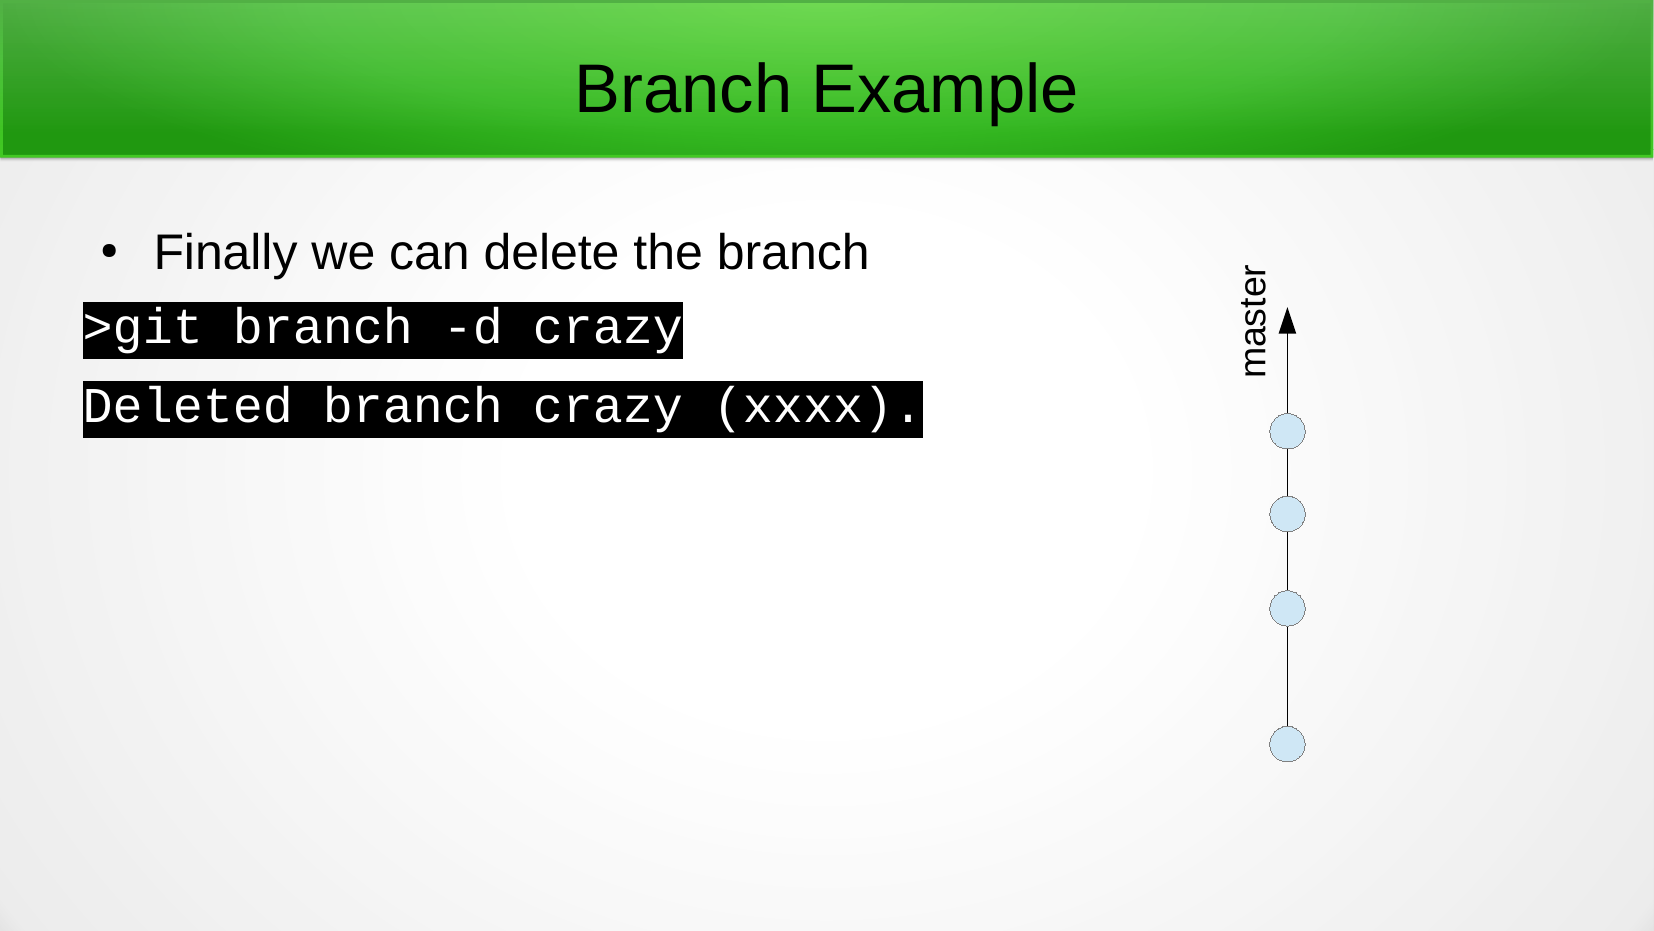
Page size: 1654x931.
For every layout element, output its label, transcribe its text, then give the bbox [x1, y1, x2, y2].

text_box [1269, 413, 1306, 449]
text_box [1269, 590, 1306, 627]
text_box [1269, 726, 1306, 762]
text_box master [1223, 204, 1281, 394]
title Branch Example [82, 35, 1571, 142]
list Finally we can delete the branch >git branch -d crazy Deleted branch crazy (xxxx). [82, 224, 1571, 764]
text_box [1269, 496, 1306, 532]
